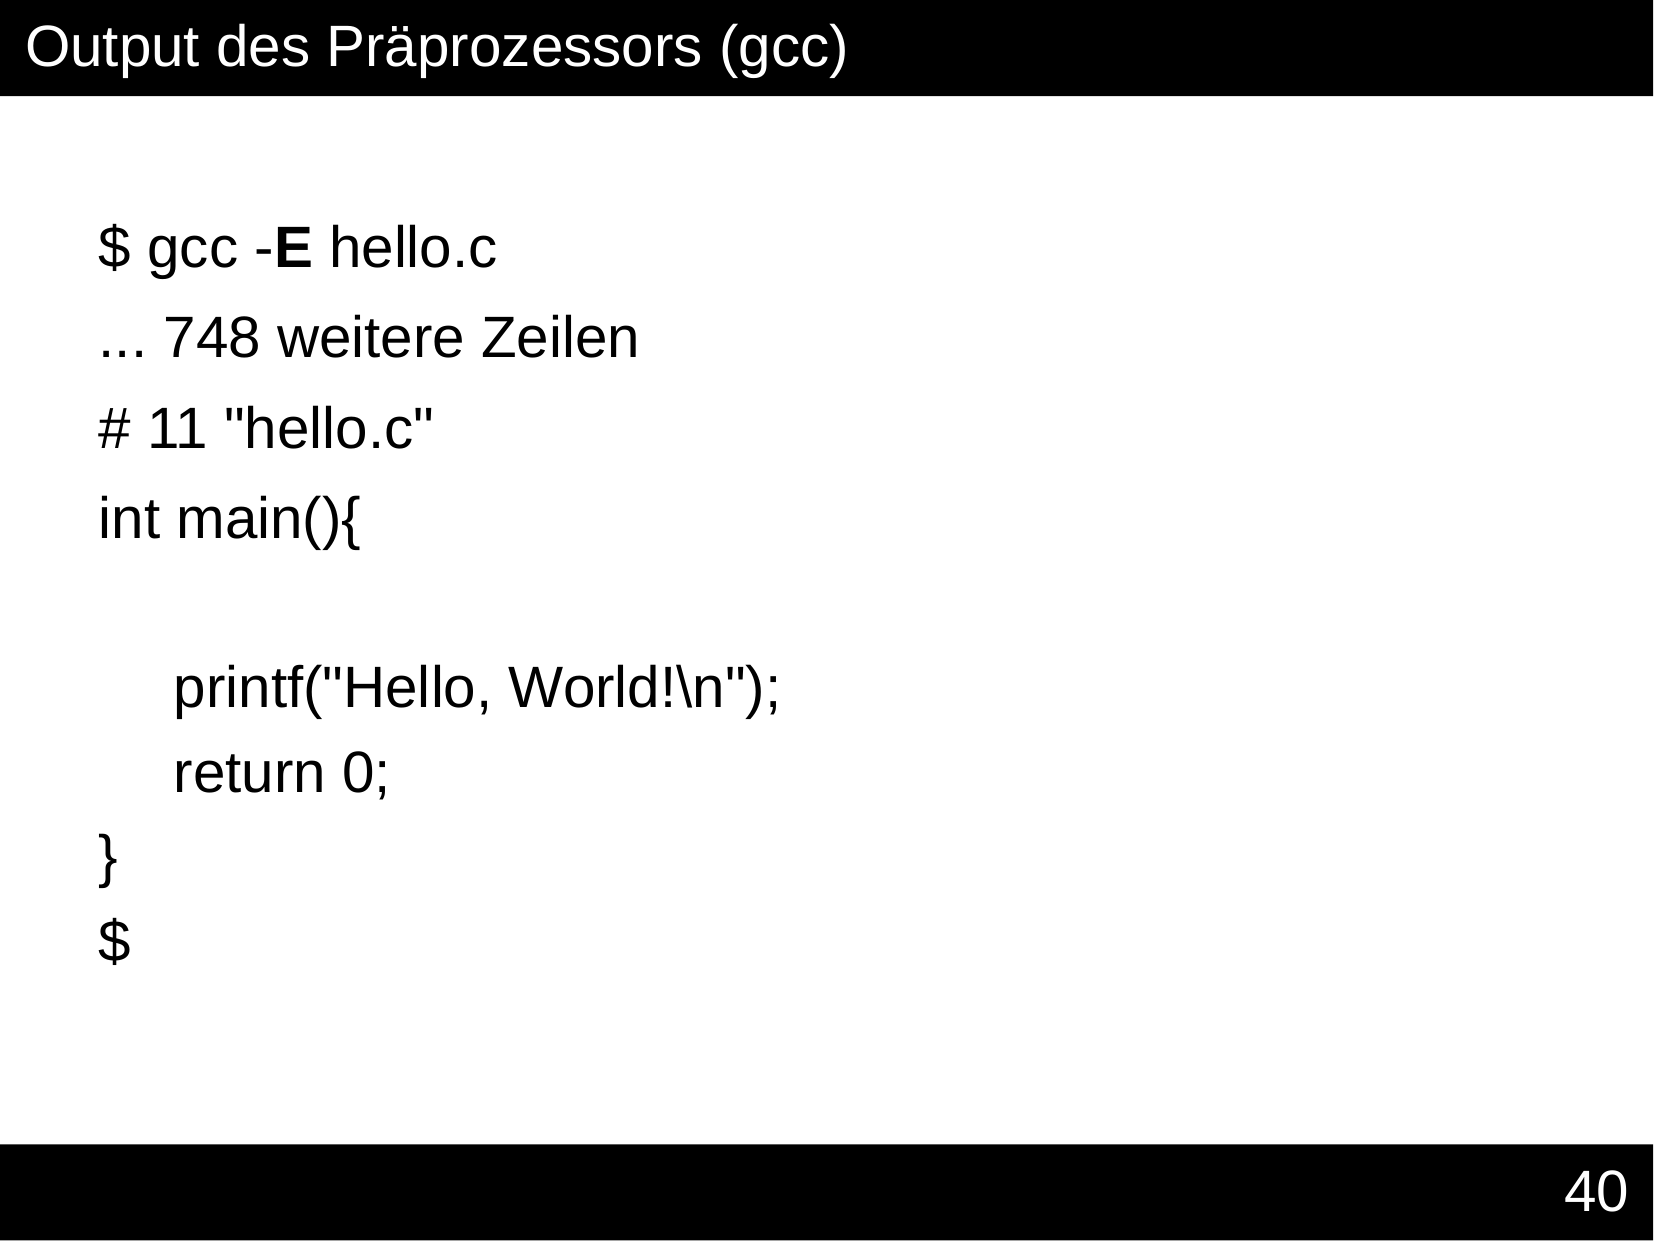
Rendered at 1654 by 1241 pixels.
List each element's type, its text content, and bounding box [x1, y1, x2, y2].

text_box $ gcc -E hello.c ... 748 weitere Zeilen # 11 "hello.c" int main(){ printf("Hello, World!\n"); return 0; } $ [83, 187, 1653, 1241]
text_box Output des Präprozessors (gcc) [10, 6, 961, 94]
